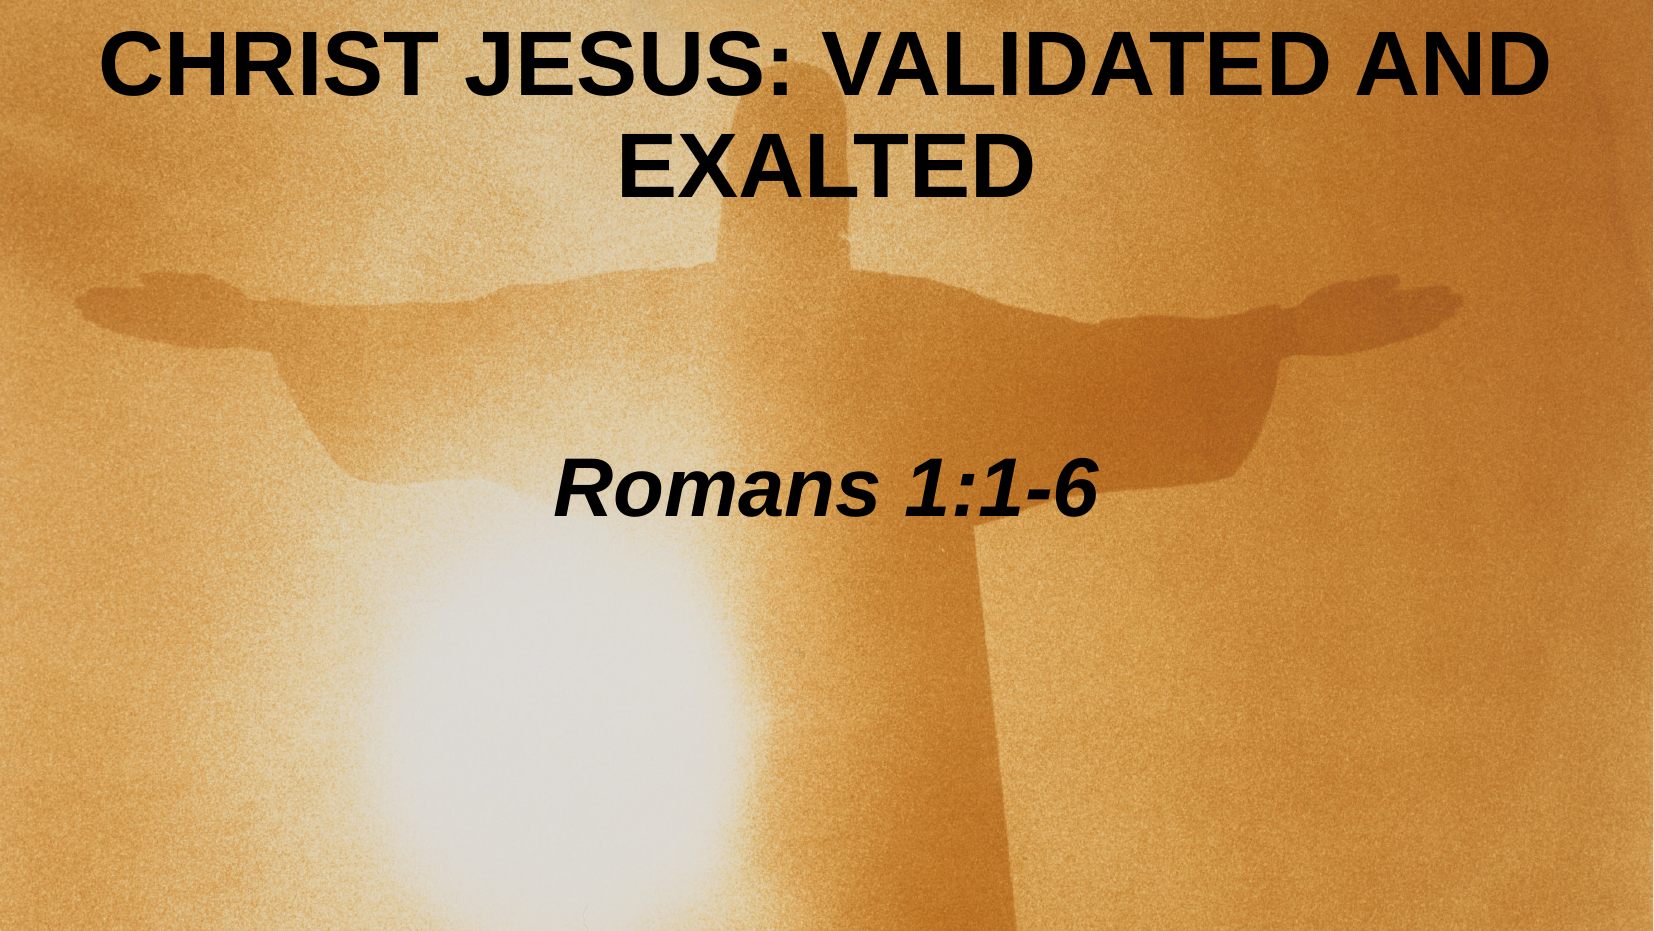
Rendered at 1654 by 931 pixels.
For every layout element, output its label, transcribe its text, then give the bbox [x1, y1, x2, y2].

title CHRIST JESUS: VALIDATED AND EXALTED [82, 12, 1571, 217]
picture [0, 0, 1654, 931]
subtitle Romans 1:1-6 [82, 217, 1571, 758]
